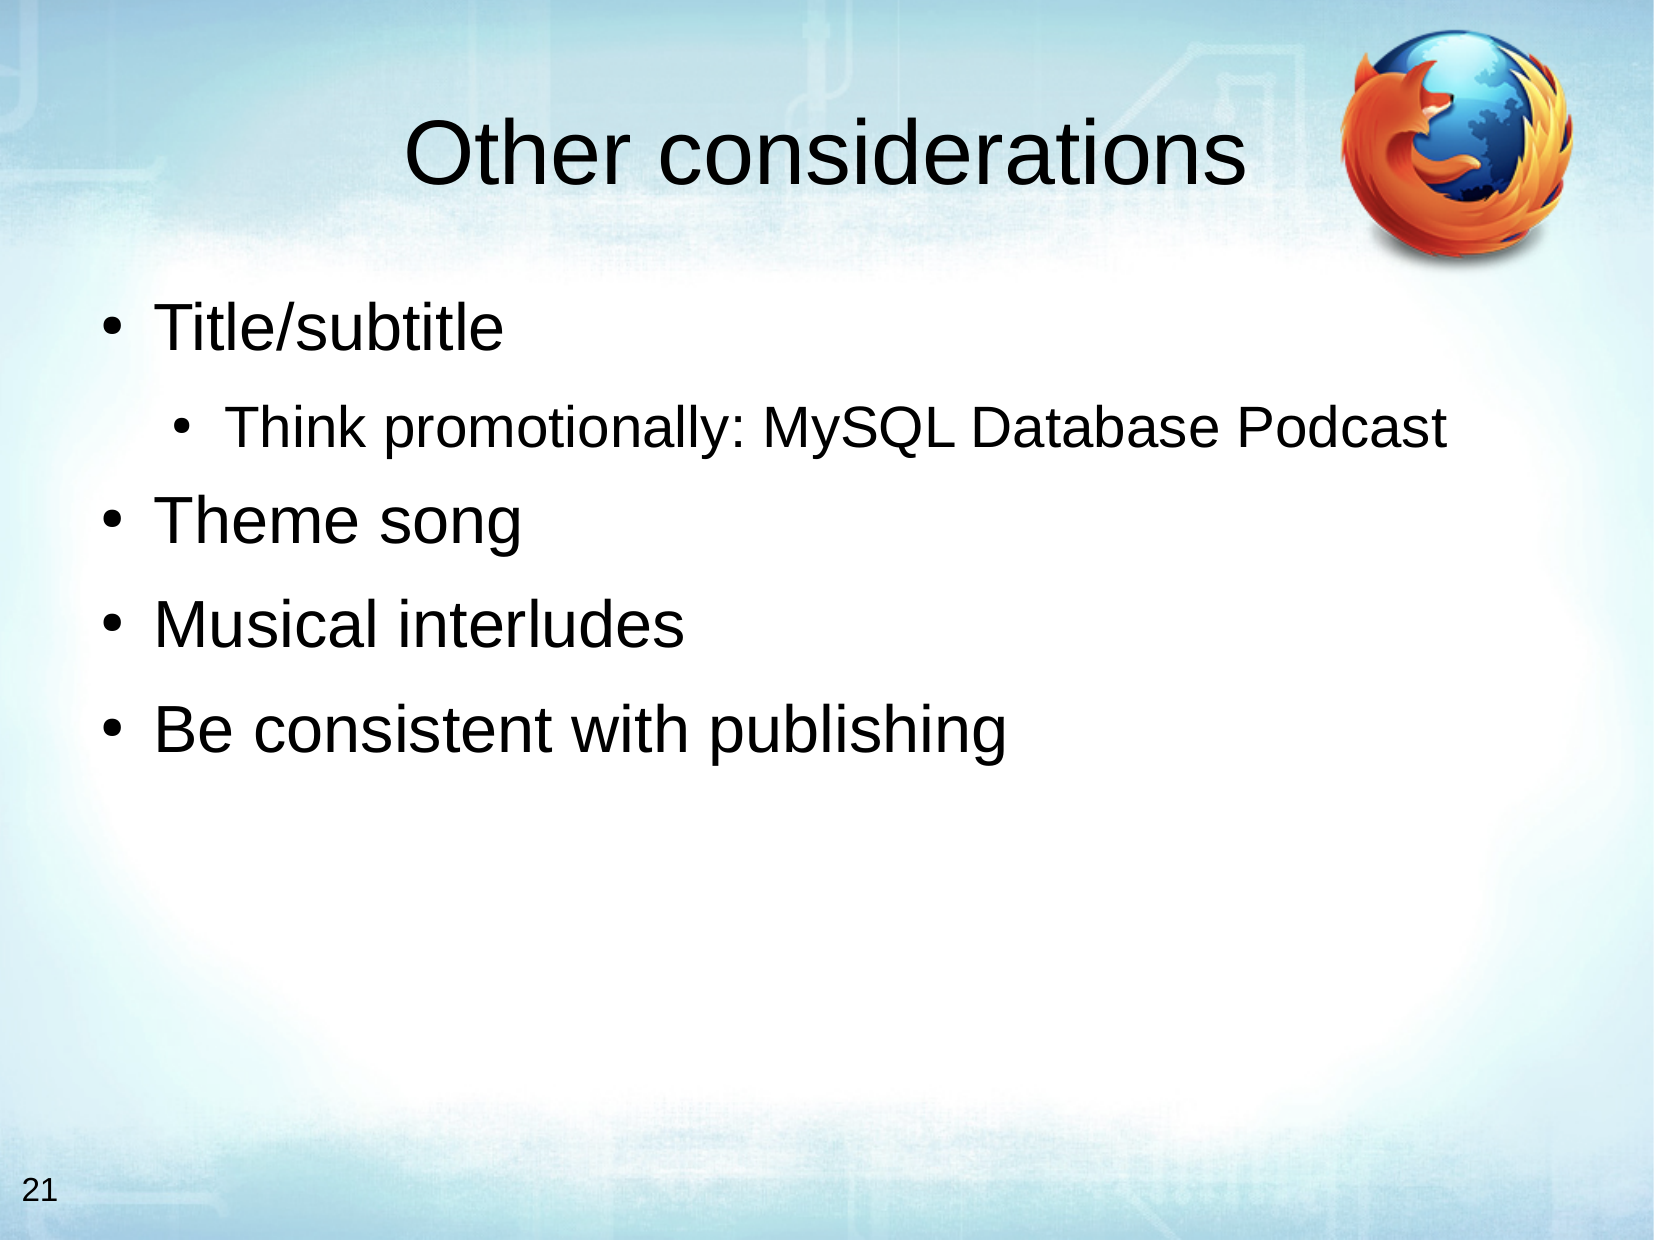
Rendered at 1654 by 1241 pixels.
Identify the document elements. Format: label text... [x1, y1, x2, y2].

list Title/subtitle Think promotionally: MySQL Database Podcast Theme song Musical interludes Be consistent with publishing [82, 290, 1571, 1109]
picture [0, 0, 1654, 1240]
title Other considerations [82, 49, 1571, 257]
